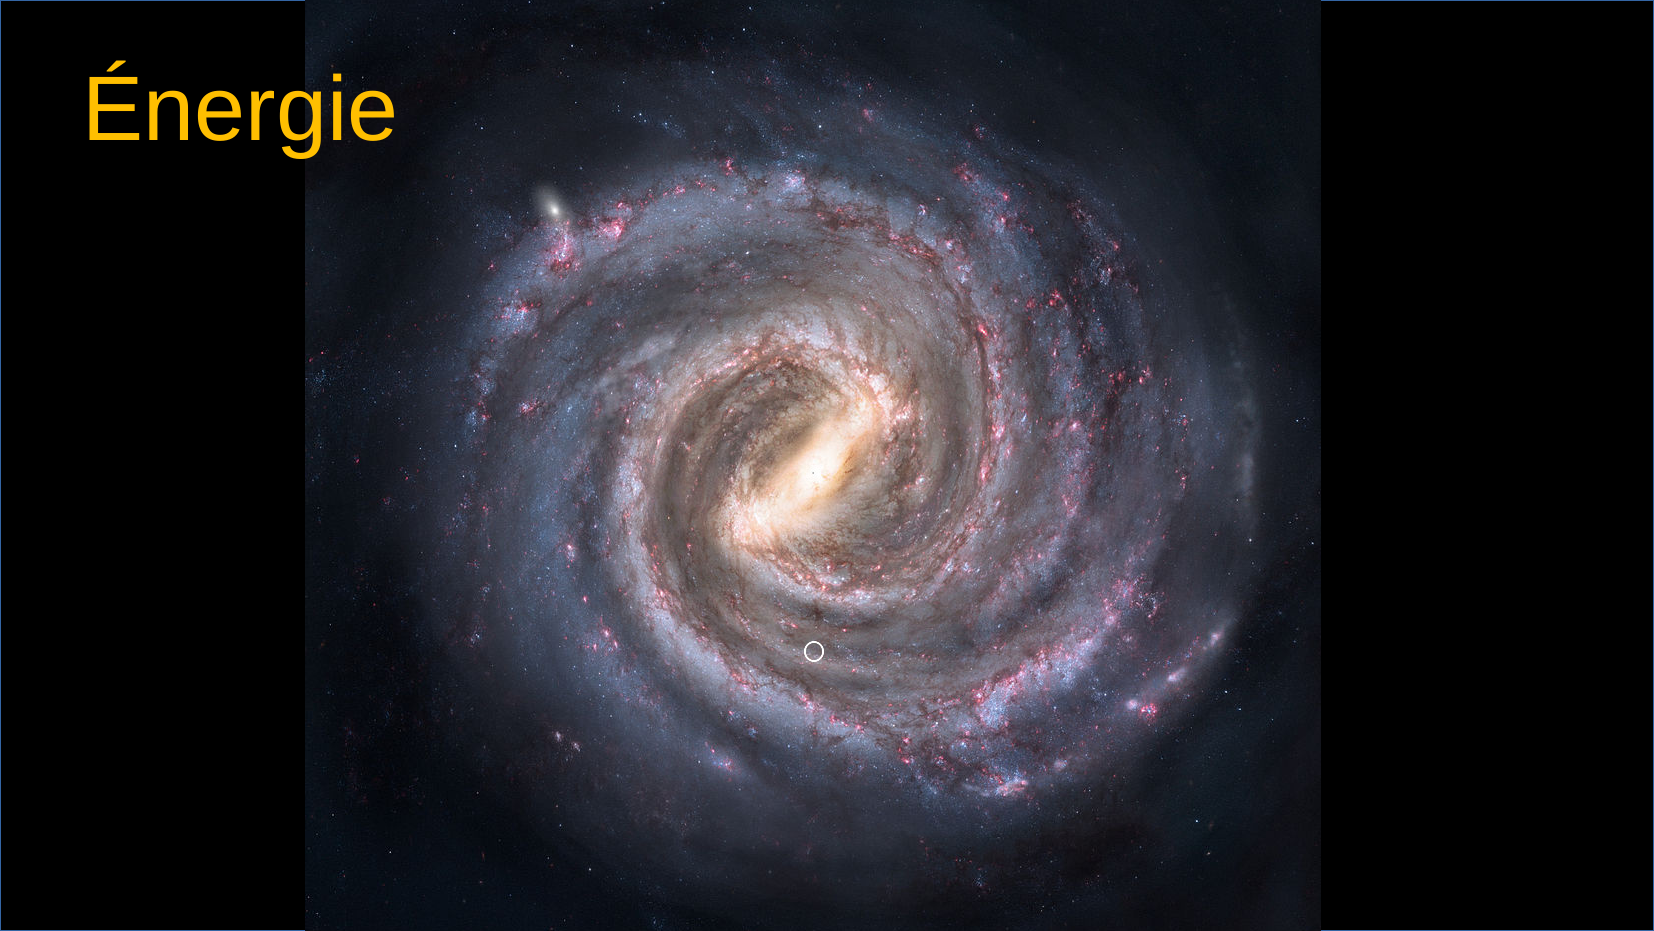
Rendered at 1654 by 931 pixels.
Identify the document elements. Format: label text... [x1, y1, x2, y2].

text_box [0, 0, 305, 931]
picture [305, 0, 1321, 931]
title Énergie [82, 5, 497, 160]
text_box [1321, 0, 1654, 931]
